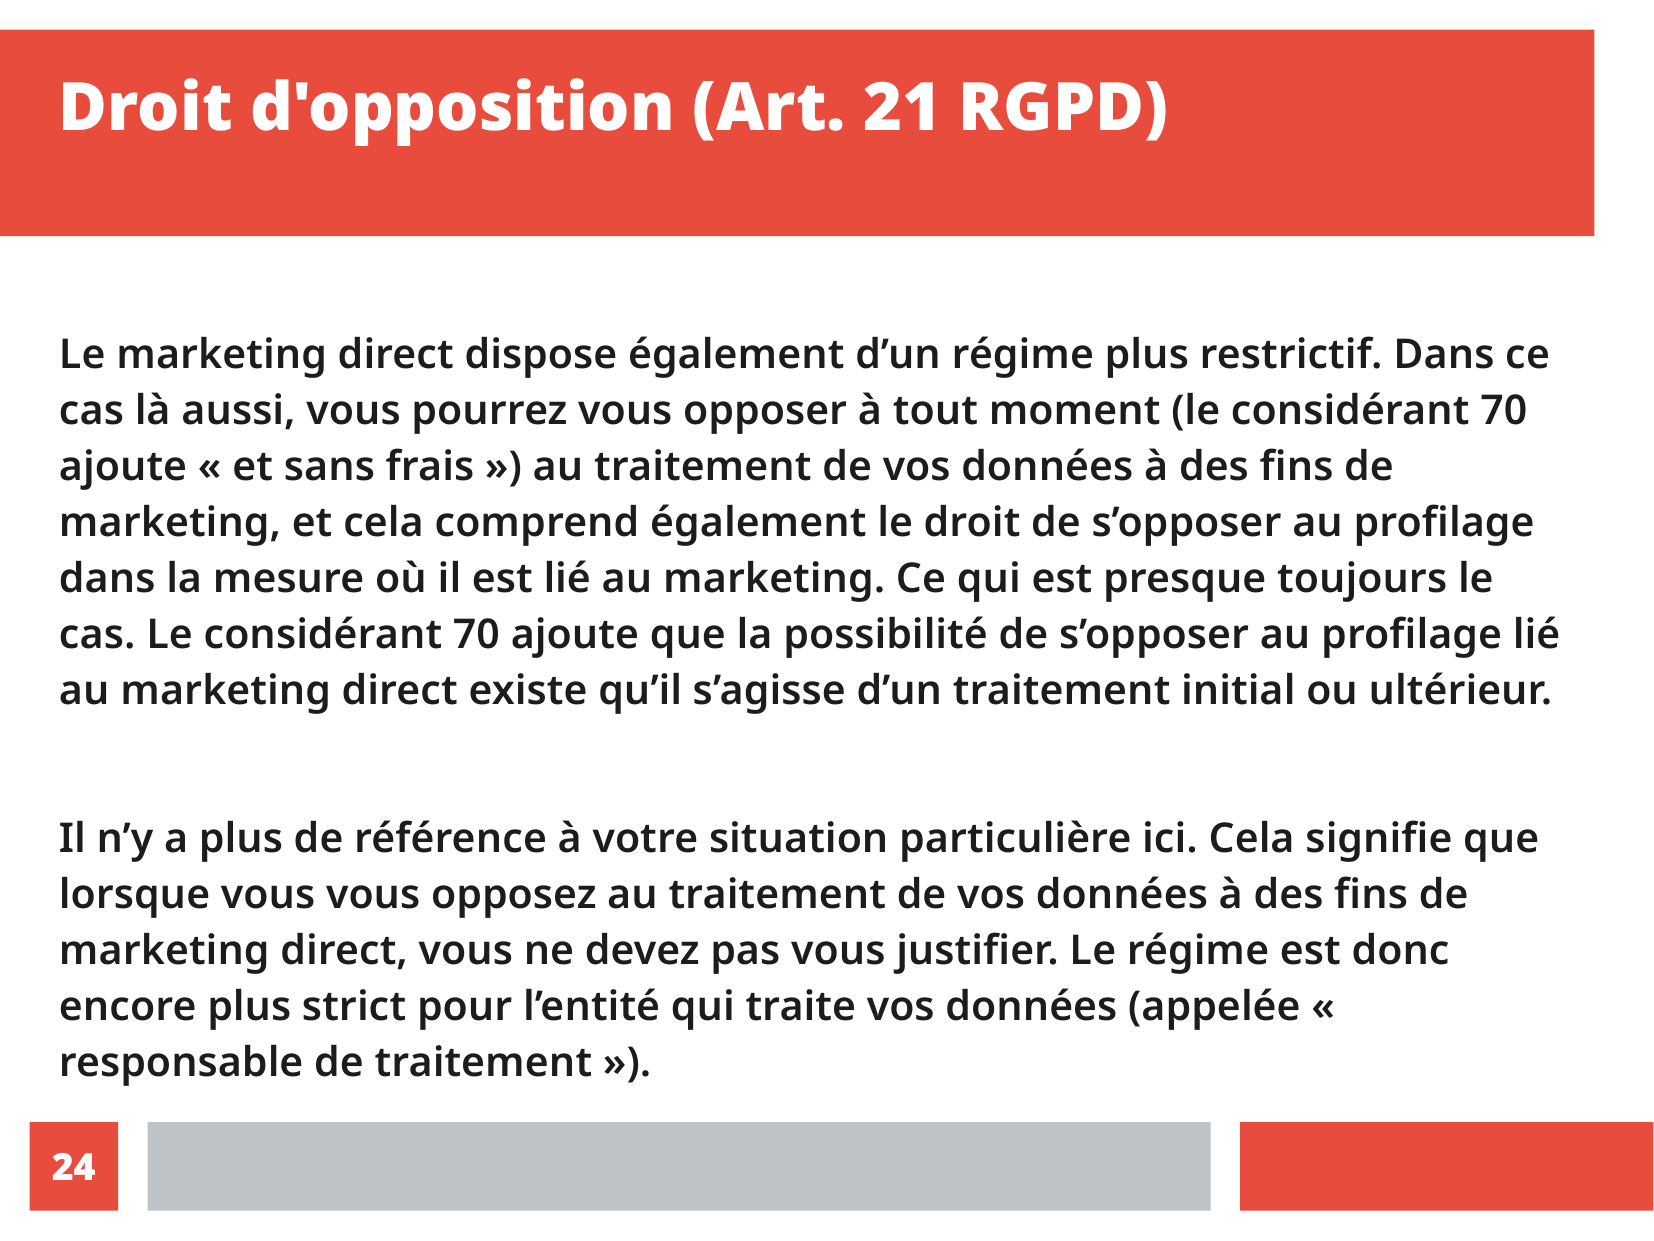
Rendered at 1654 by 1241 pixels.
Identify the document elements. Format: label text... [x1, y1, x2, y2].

list Le marketing direct dispose également d’un régime plus restrictif. Dans ce cas là aussi, vous pourrez vous opposer à tout moment (le considérant 70 ajoute « et sans frais ») au traitement de vos données à des fins de marketing, et cela comprend également le droit de s’opposer au profilage dans la mesure où il est lié au marketing. Ce qui est presque toujours le cas. Le considérant 70 ajoute que la possibilité de s’opposer au profilage lié au marketing direct existe qu’il s’agisse d’un traitement initial ou ultérieur. Il n’y a plus de référence à votre situation particulière ici. Cela signifie que lorsque vous vous opposez au traitement de vos données à des fins de marketing direct, vous ne devez pas vous justifier. Le régime est donc encore plus strict pour l’entité qui traite vos données (appelée « responsable de traitement »). [59, 324, 1565, 1093]
title Droit d'opposition (Art. 21 RGPD) [59, 59, 1595, 207]
